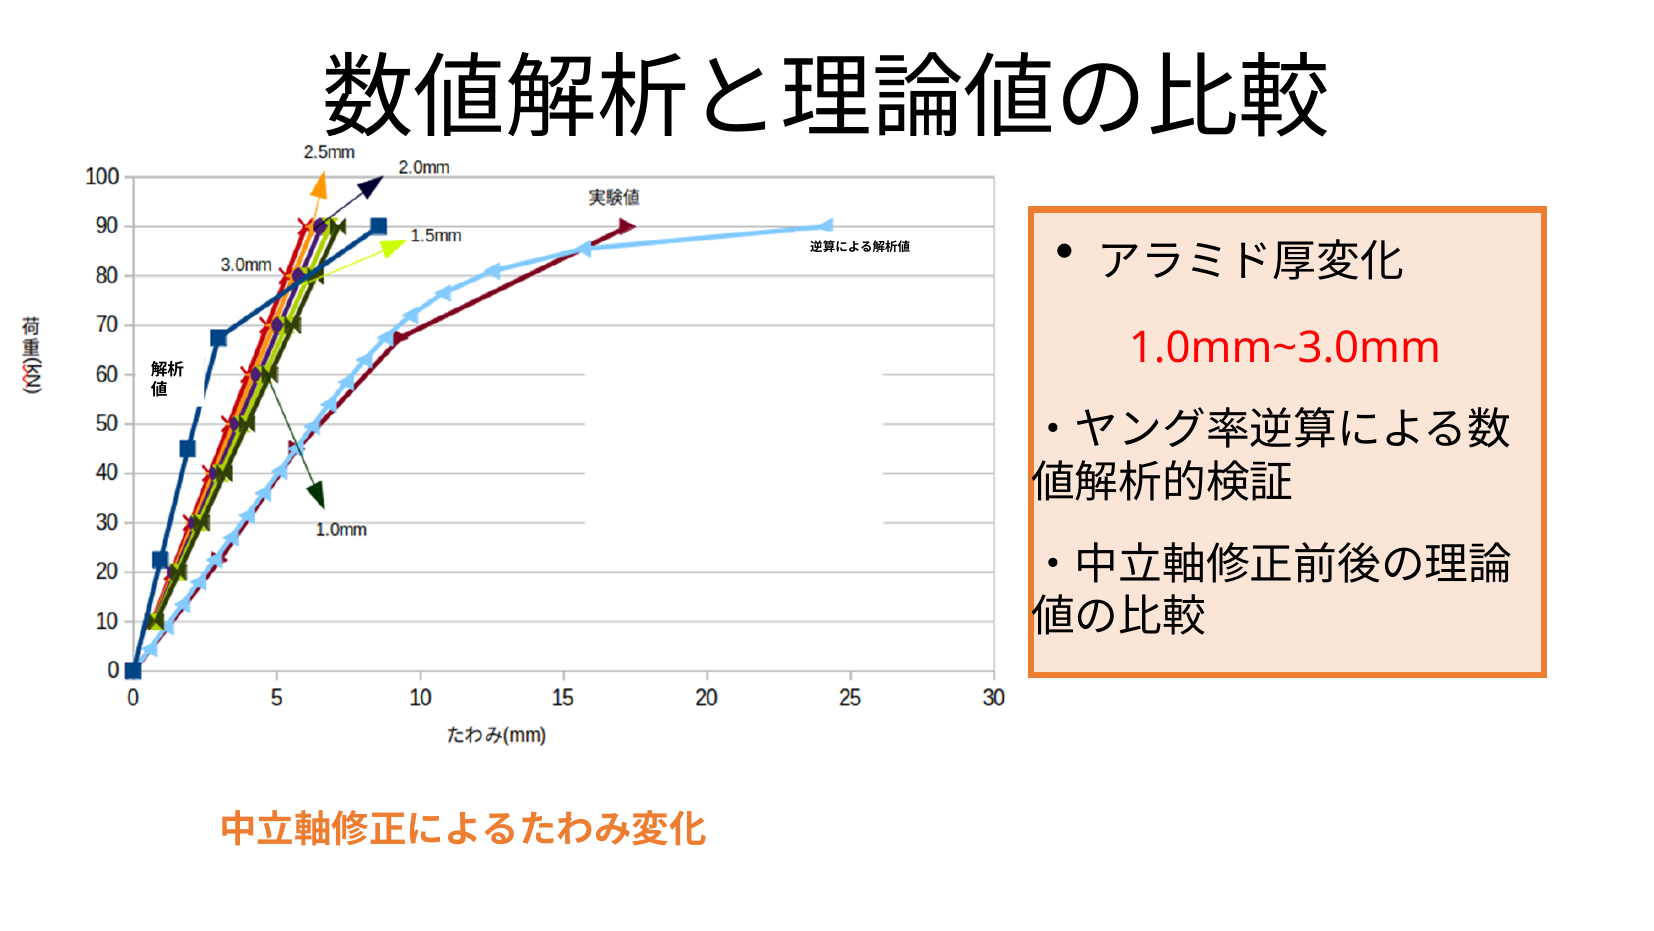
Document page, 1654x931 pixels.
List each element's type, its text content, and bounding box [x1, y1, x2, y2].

title 数値解析と理論値の比較 [82, 37, 1571, 149]
text_box 逆算による解析値 [795, 231, 973, 267]
text_box 解析値 [135, 351, 205, 379]
picture [16, 136, 1009, 753]
text_box 中立軸修正によるたわみ変化 [204, 791, 727, 862]
list ・アラミド厚変化 1.0mm~3.0mm ・ヤング率逆算による数値解析的検証 ・中立軸修正前後の理論値の比較 [1031, 209, 1545, 675]
